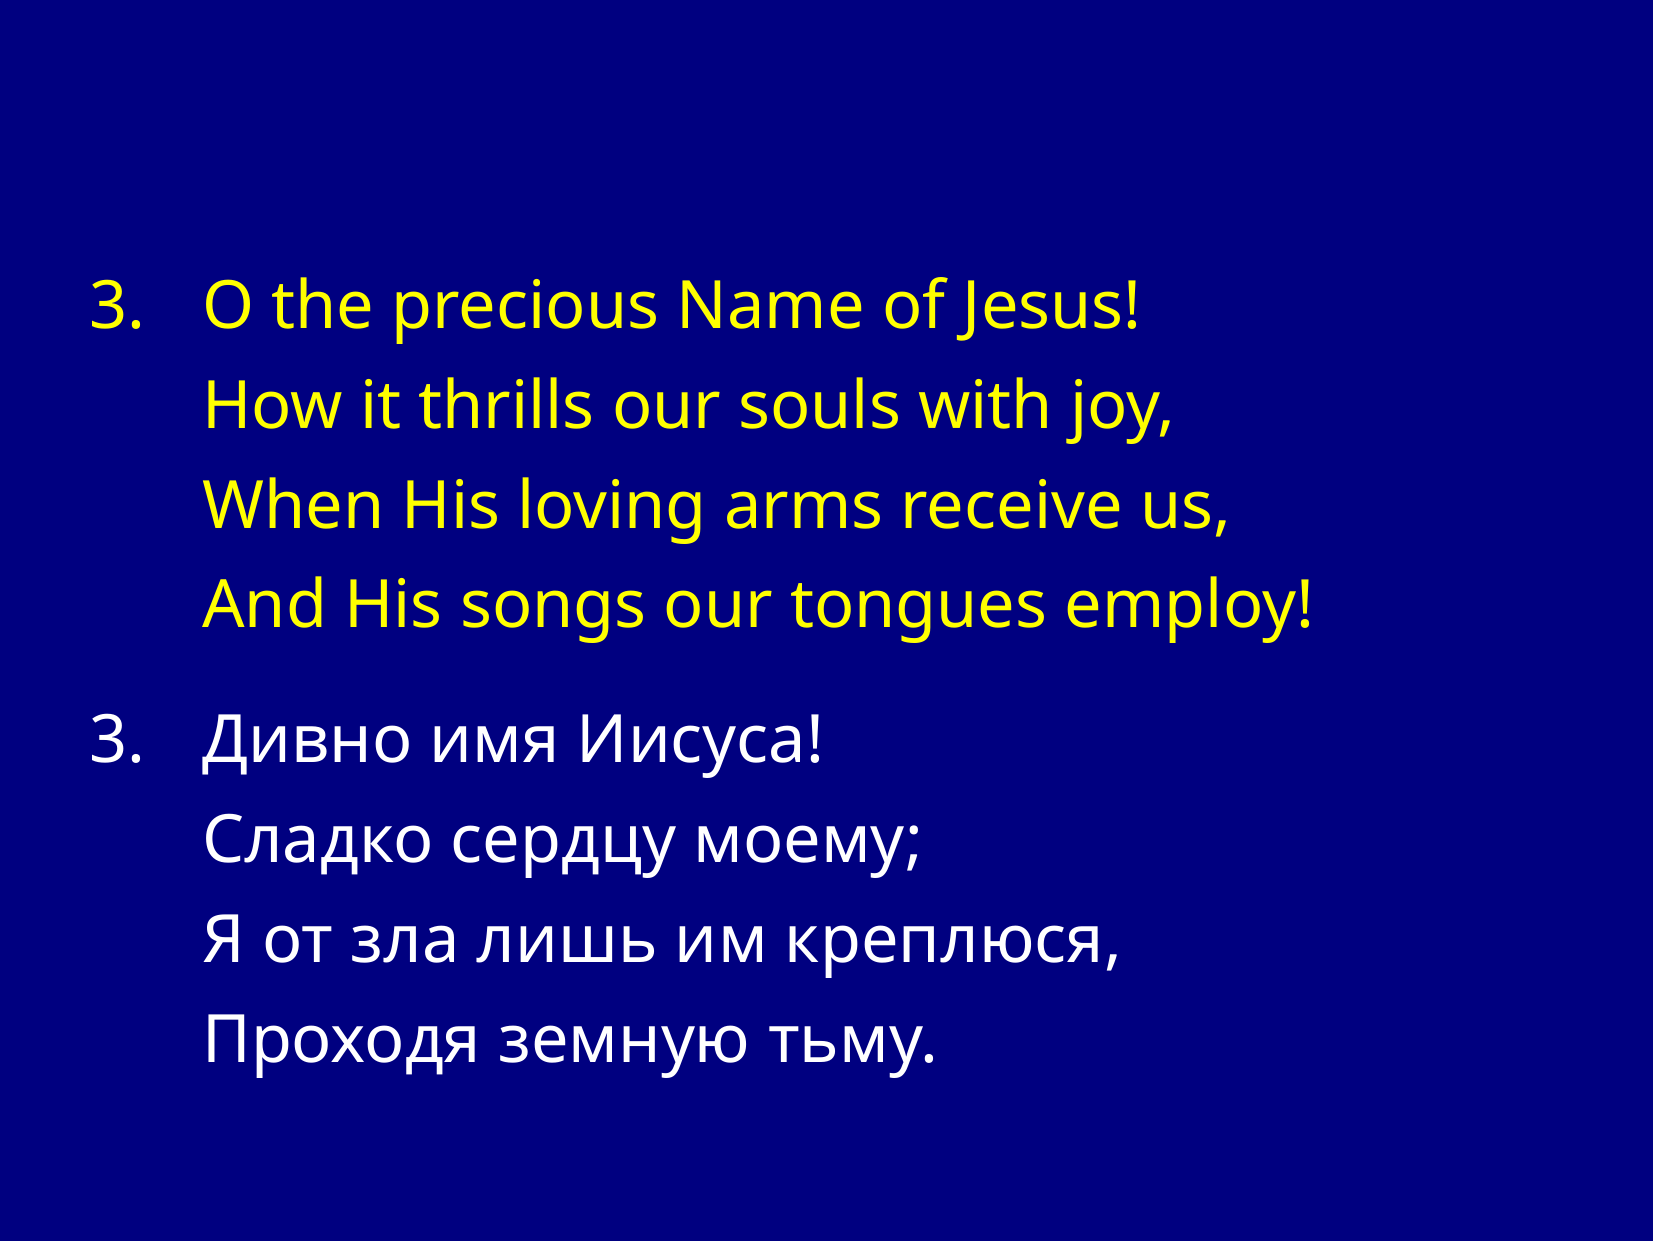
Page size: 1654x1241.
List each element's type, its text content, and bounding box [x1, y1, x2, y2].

text_box 3. O the precious Name of Jesus! How it thrills our souls with joy, When His loving arms receive us, And His songs our tongues employ! [75, 150, 1576, 638]
text_box 3. Дивно имя Иисуса! Сладко сердцу моему; Я от зла лишь им креплюся, Проходя земную тьму. [75, 675, 1576, 1163]
